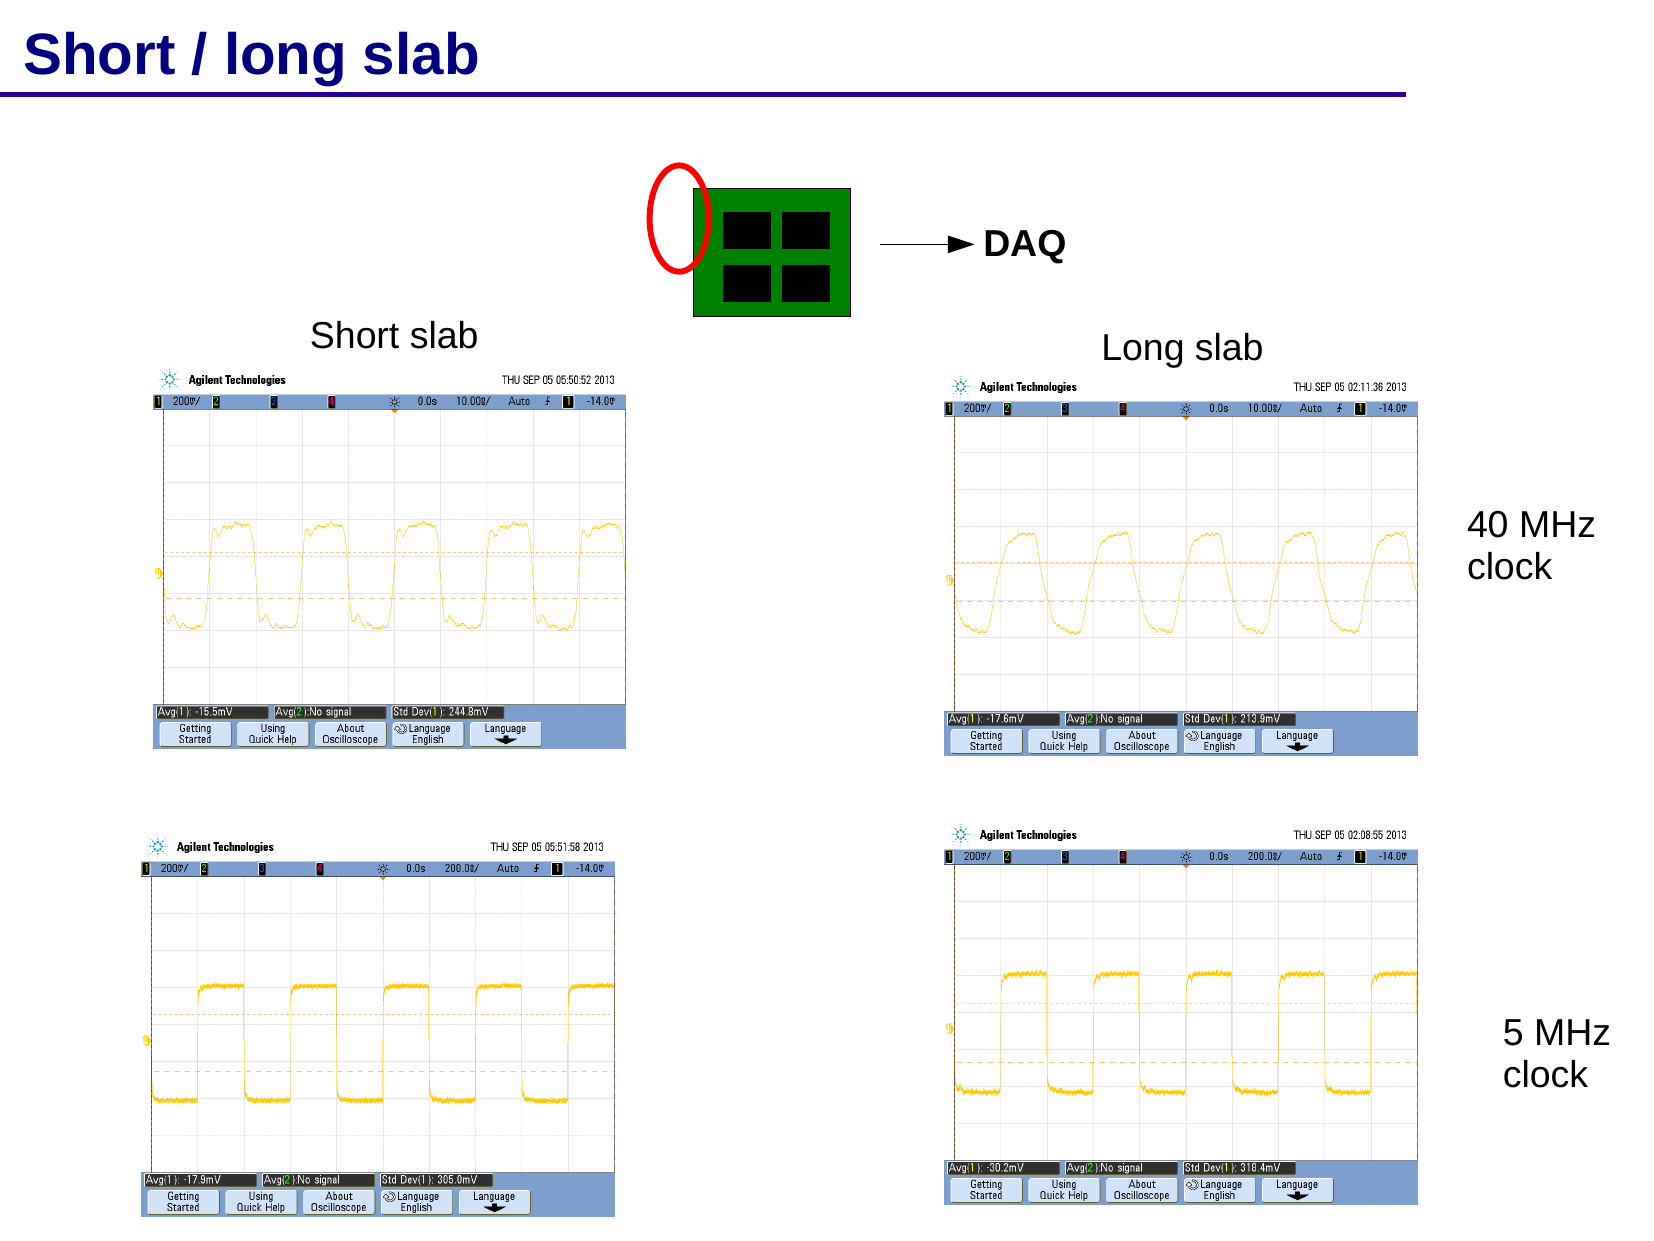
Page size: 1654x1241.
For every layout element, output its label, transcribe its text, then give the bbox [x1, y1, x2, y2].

picture [944, 821, 1418, 1205]
picture [153, 366, 626, 749]
text_box [693, 188, 705, 259]
picture [141, 833, 615, 1217]
text_box Long slab [1086, 318, 1300, 376]
picture [944, 373, 1418, 756]
text_box Short slab [295, 307, 508, 378]
text_box [693, 188, 851, 317]
text_box DAQ [968, 214, 1087, 284]
text_box 40 MHz clock [1452, 496, 1612, 595]
title Short / long slab [23, 13, 1512, 95]
text_box 5 MHz clock [1488, 1003, 1627, 1103]
